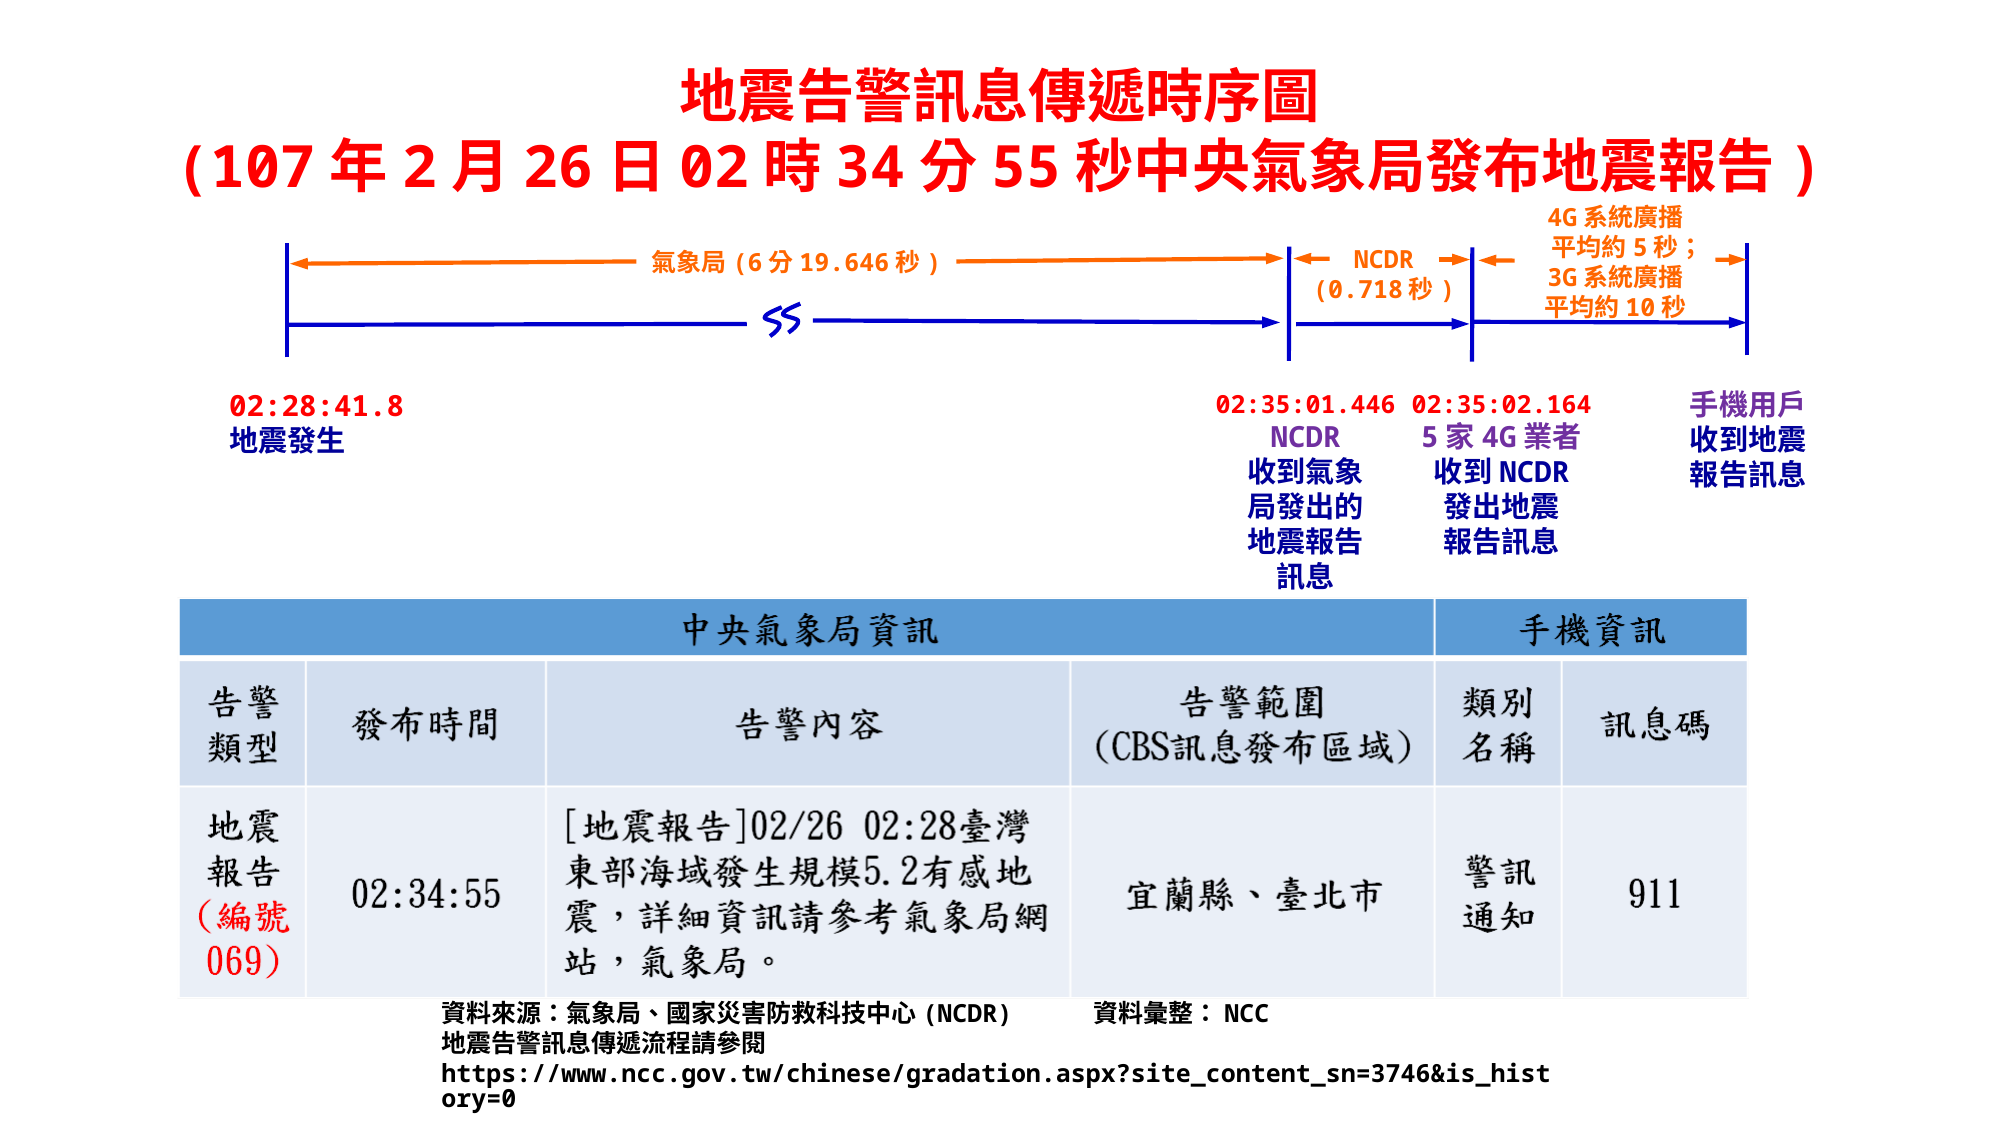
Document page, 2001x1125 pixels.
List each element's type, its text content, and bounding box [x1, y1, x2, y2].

text_box 02:28:41.8 地震發生 [214, 379, 392, 466]
text_box 4G系統廣播平均約5秒；3G系統廣播平均約10秒 [1526, 325, 1705, 331]
text_box 4G系統廣播平均約5秒；3G系統廣播平均約10秒 [1526, 207, 1705, 320]
text_box NCDR (0.718秒) [1312, 236, 1456, 312]
text_box 氣象局(6分19.646秒) [661, 238, 932, 285]
text_box 02:35:01.446 NCDR 收到氣象 局發出的 地震報告 訊息 [1214, 380, 1397, 587]
text_box 02:35:02.164 5家4G業者 收到NCDR 發出地震 報告訊息 [1410, 380, 1593, 568]
text_box 資料來源：氣象局、國家災害防救科技中心(NCDR) 資料彙整：NCC 地震告警訊息傳遞流程請參閱https://www.ncc.gov.tw/chinese/gradation.aspx?site_content_sn=3746&is_history=0 [427, 991, 1573, 1100]
text_box 手機用戶 收到地震 報告訊息 [1674, 378, 1823, 501]
picture [167, 587, 1760, 1011]
text_box 地震告警訊息傳遞時序圖 (107年2月26日02時34分55秒中央氣象局發布地震報告) [161, 51, 1839, 207]
